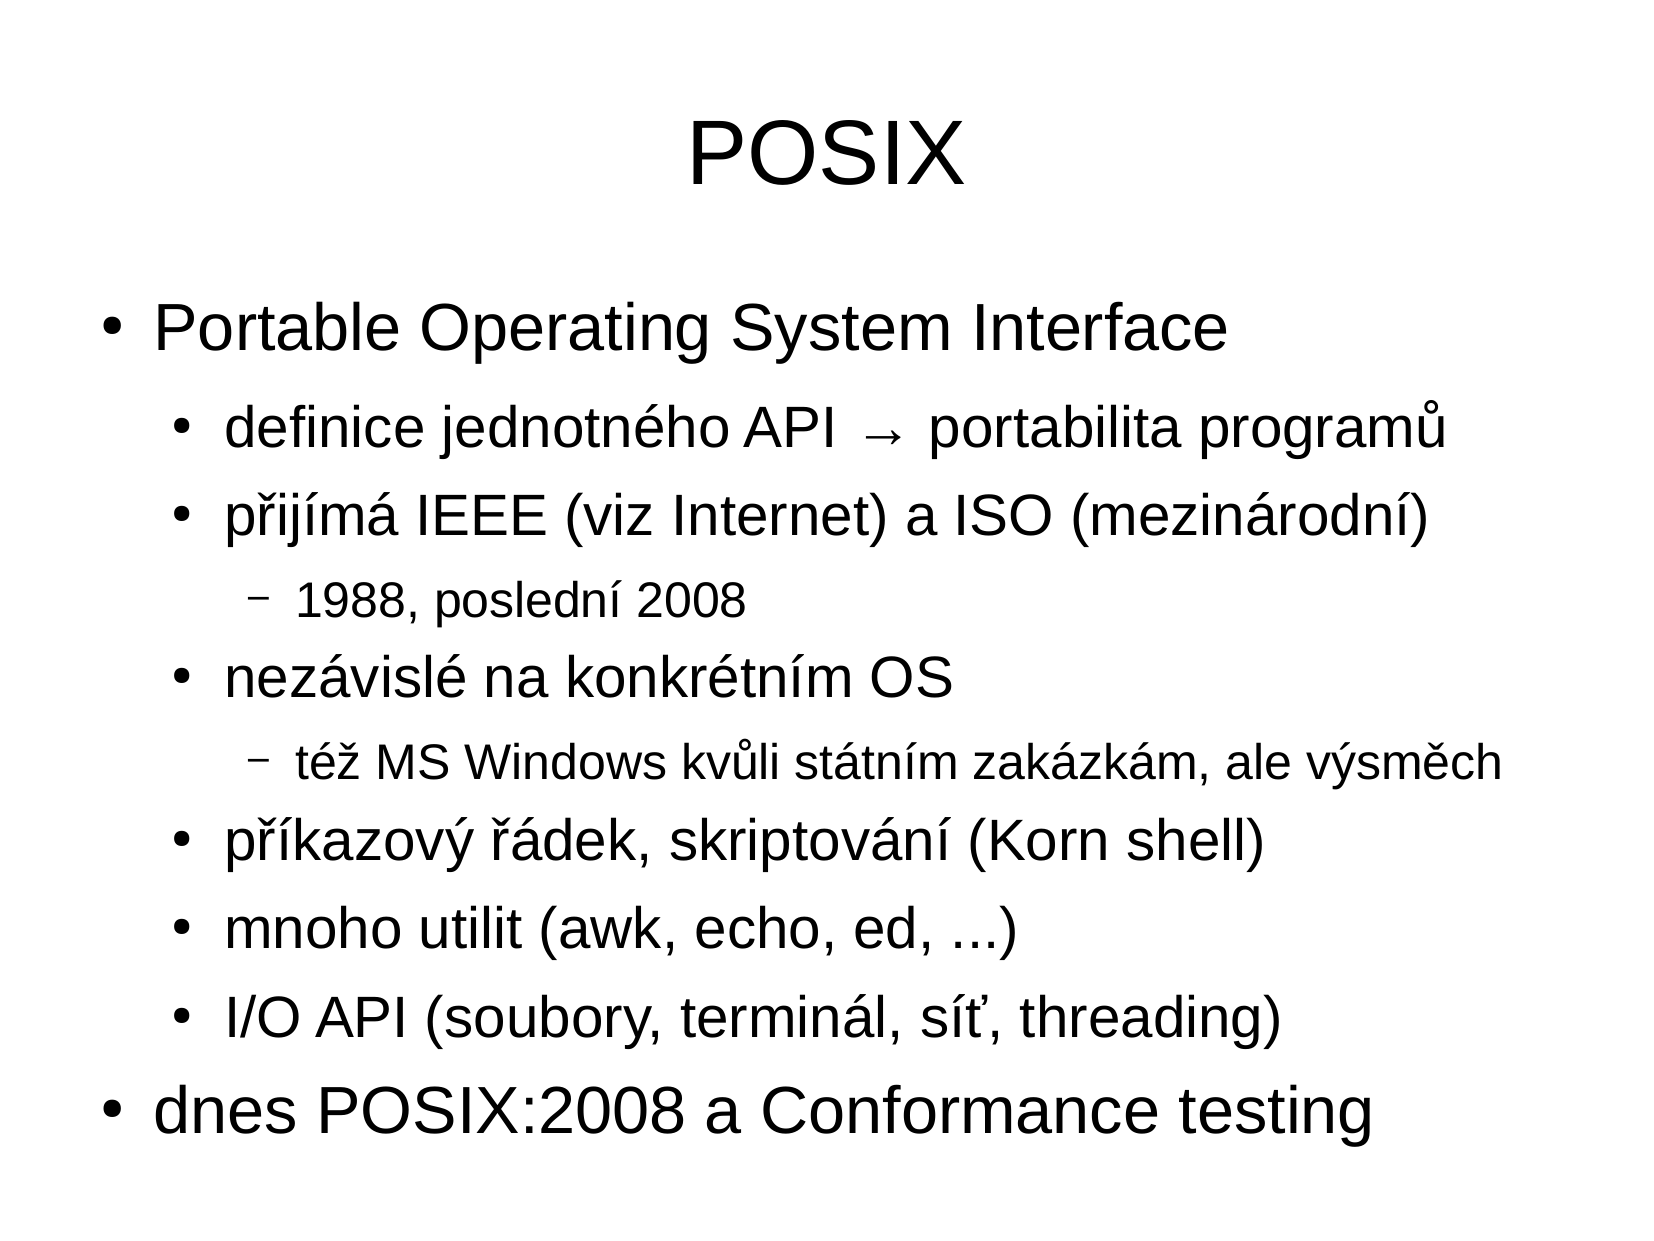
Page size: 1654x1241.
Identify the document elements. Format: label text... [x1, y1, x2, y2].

list Portable Operating System Interface definice jednotného API → portabilita programů přijímá IEEE (viz Internet) a ISO (mezinárodní) 1988, poslední 2008 nezávislé na konkrétním OS též MS Windows kvůli státním zakázkám, ale výsměch příkazový řádek, skriptování (Korn shell) mnoho utilit (awk, echo, ed, ...) I/O API (soubory, terminál, síť, threading) dnes POSIX:2008 a Conformance testing [82, 290, 1571, 1149]
title POSIX [82, 56, 1571, 250]
